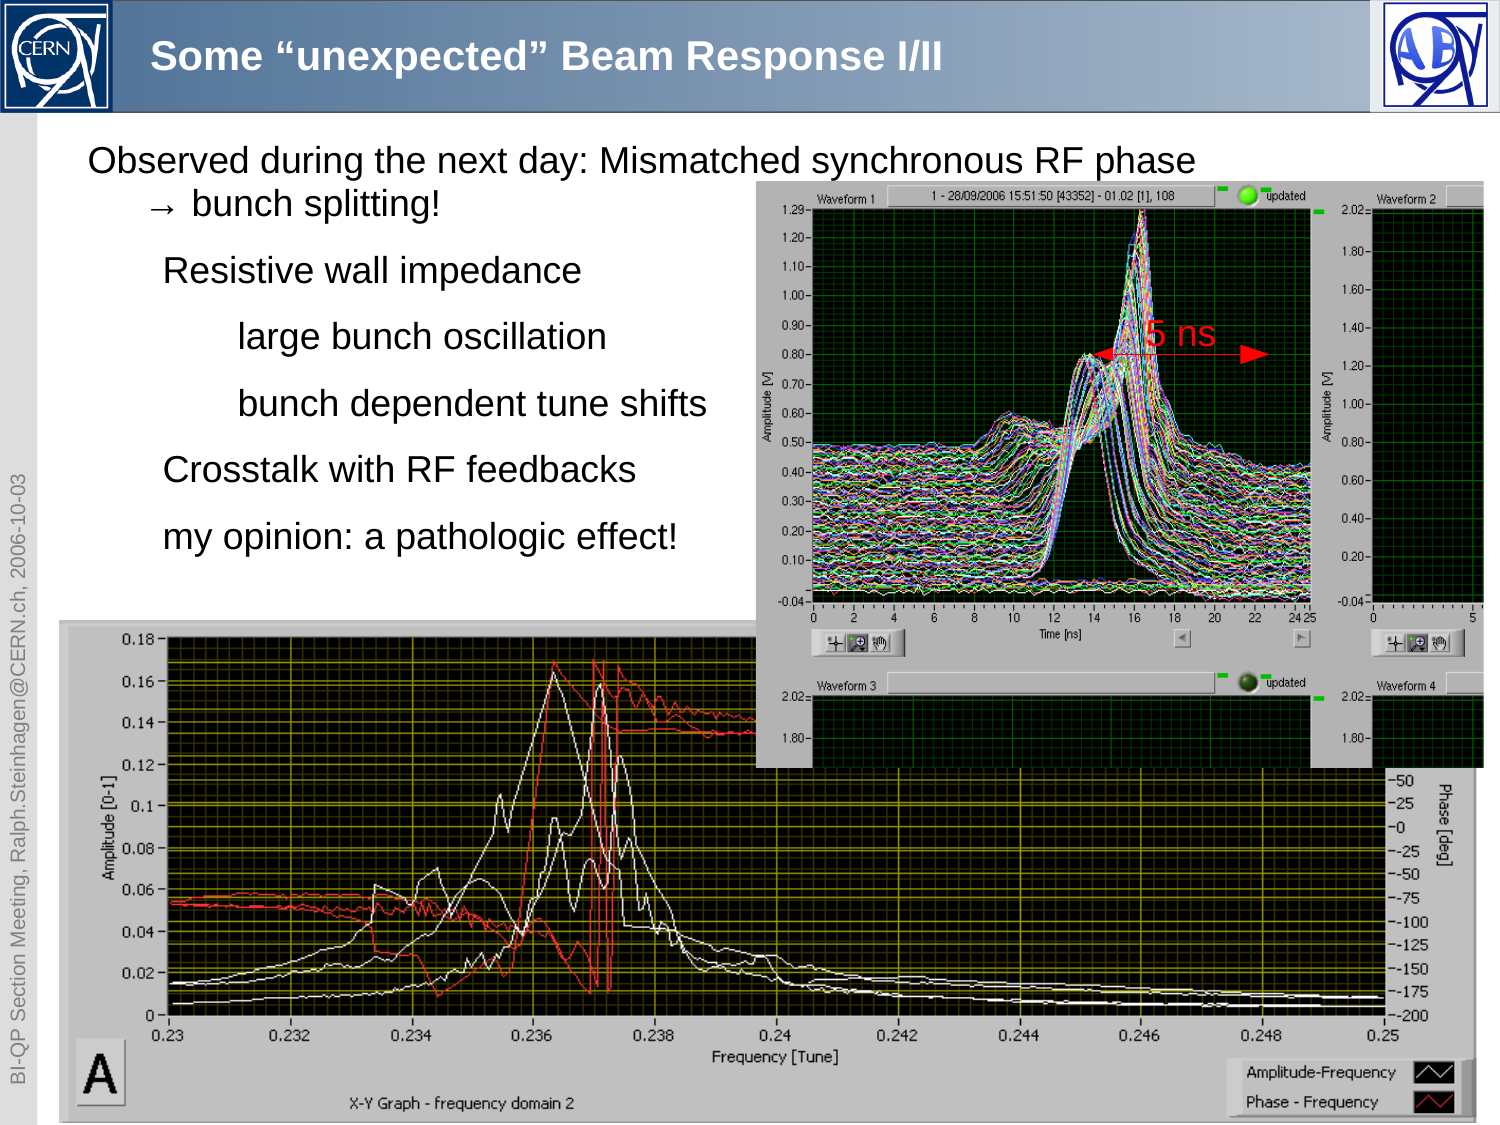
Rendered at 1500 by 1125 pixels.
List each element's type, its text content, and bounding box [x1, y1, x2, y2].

list Observed during the next day: Mismatched synchronous RF phase → bunch splitting! Resistive wall impedance large bunch oscillation bunch dependent tune shifts Crosstalk with RF feedbacks my opinion: a pathologic effect! [87, 137, 1438, 620]
title Some “unexpected” Beam Response I/II [150, 0, 1201, 113]
picture [59, 181, 1484, 1123]
picture [0, 0, 113, 113]
picture [1382, 1, 1489, 108]
